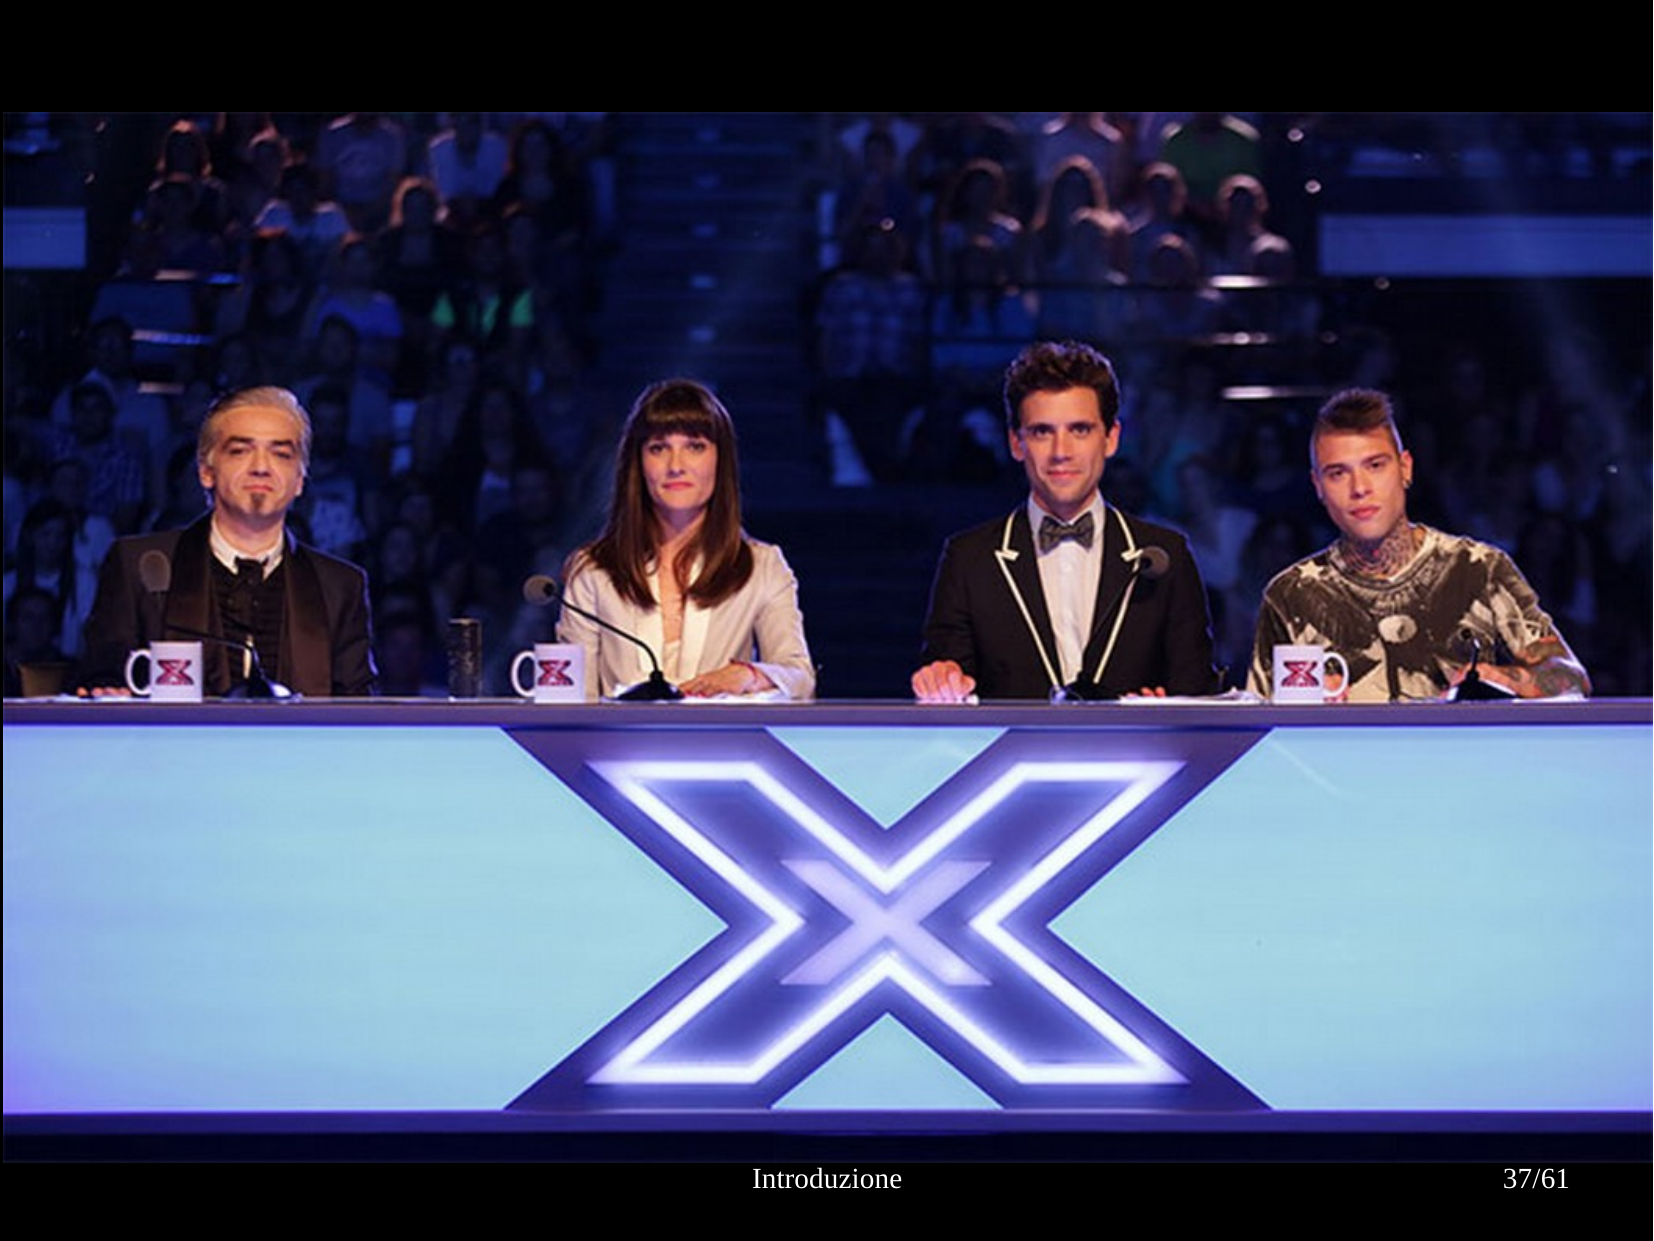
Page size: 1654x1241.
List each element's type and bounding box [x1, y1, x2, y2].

picture [3, 112, 1653, 1163]
